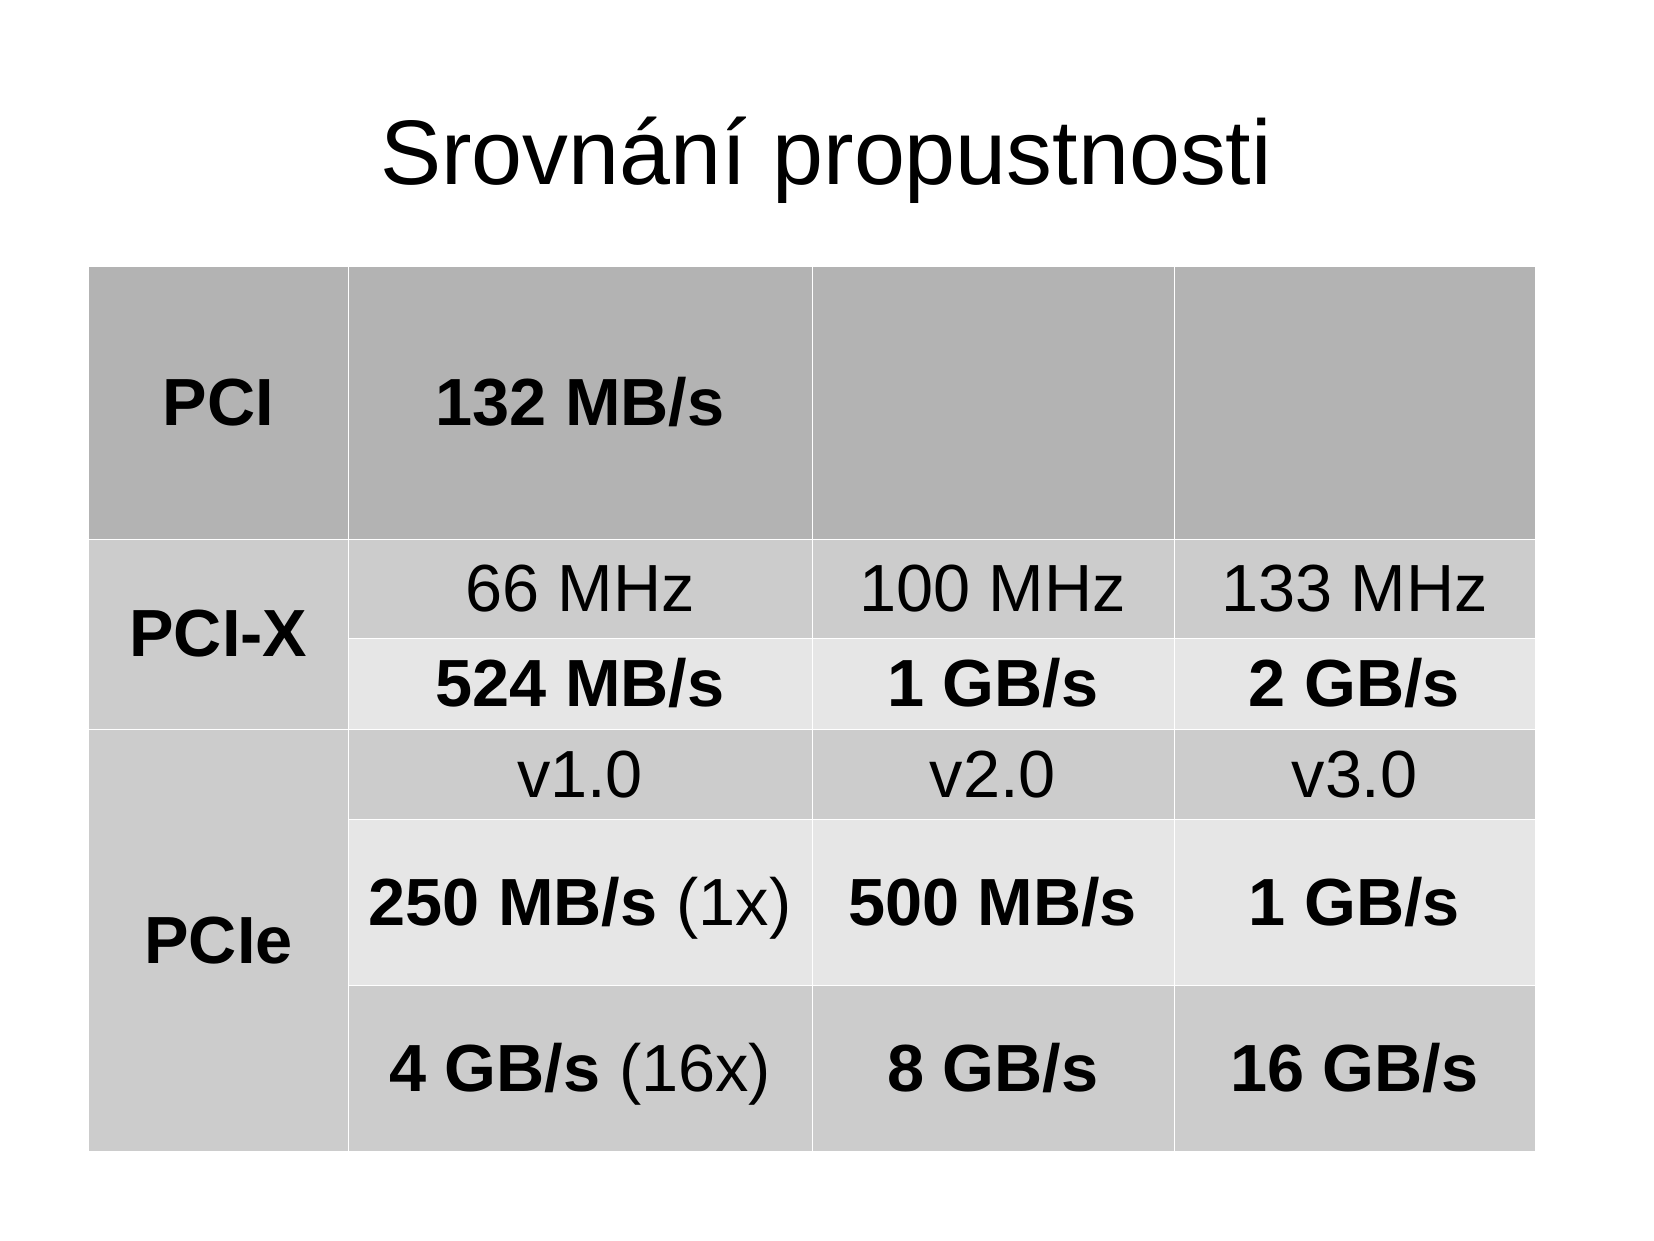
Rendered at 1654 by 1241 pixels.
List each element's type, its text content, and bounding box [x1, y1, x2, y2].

table_cell 133 MHz [1175, 540, 1535, 638]
table_cell 4 GB/s (16x) [349, 986, 812, 1151]
table_header [1175, 267, 1535, 539]
title Srovnání propustnosti [82, 49, 1571, 257]
table_cell 100 MHz [813, 540, 1174, 638]
table_cell v2.0 [813, 730, 1174, 819]
table_cell v3.0 [1175, 730, 1535, 819]
table_cell 66 MHz [349, 540, 812, 638]
table_cell 2 GB/s [1175, 639, 1535, 729]
table_header 132 MB/s [349, 267, 812, 539]
table_cell PCIe [89, 730, 348, 1151]
table_cell 500 MB/s [813, 820, 1174, 985]
table_cell 1 GB/s [1175, 820, 1535, 985]
table_cell v1.0 [349, 730, 812, 819]
table_header PCI [89, 267, 348, 539]
table_cell 524 MB/s [349, 639, 812, 729]
table_cell 8 GB/s [813, 986, 1174, 1151]
table_header [813, 267, 1174, 539]
table_cell 16 GB/s [1175, 986, 1535, 1151]
table_cell 1 GB/s [813, 639, 1174, 729]
table_cell PCI-X [89, 540, 348, 729]
table_cell 250 MB/s (1x) [349, 820, 812, 985]
